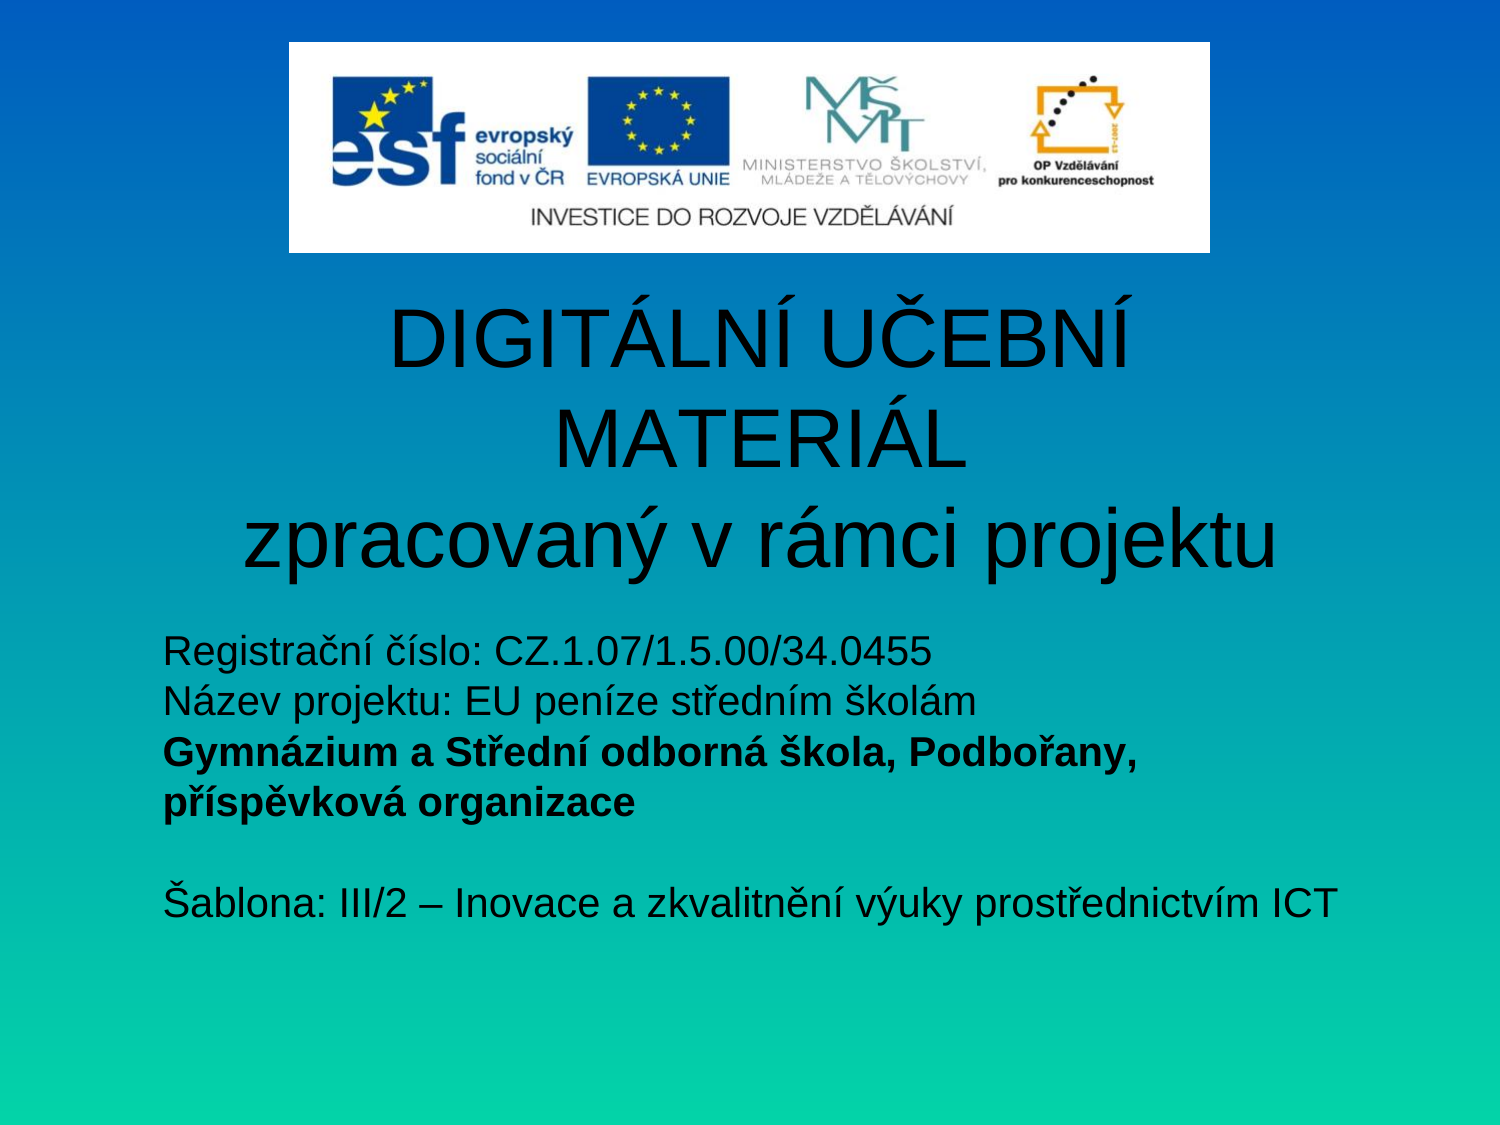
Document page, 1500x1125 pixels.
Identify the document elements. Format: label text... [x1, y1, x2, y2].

title DIGITÁLNÍ UČEBNÍ MATERIÁL zpracovaný v rámci projektu [159, 176, 1364, 592]
text_box Registrační číslo: CZ.1.07/1.5.00/34.0455 Název projektu: EU peníze středním školám Gymnázium a Střední odborná škola, Podbořany, příspěvková organizace Šablona: III/2 – Inovace a zkvalitnění výuky prostřednictvím ICT [147, 515, 1376, 1024]
picture [289, 42, 1210, 253]
